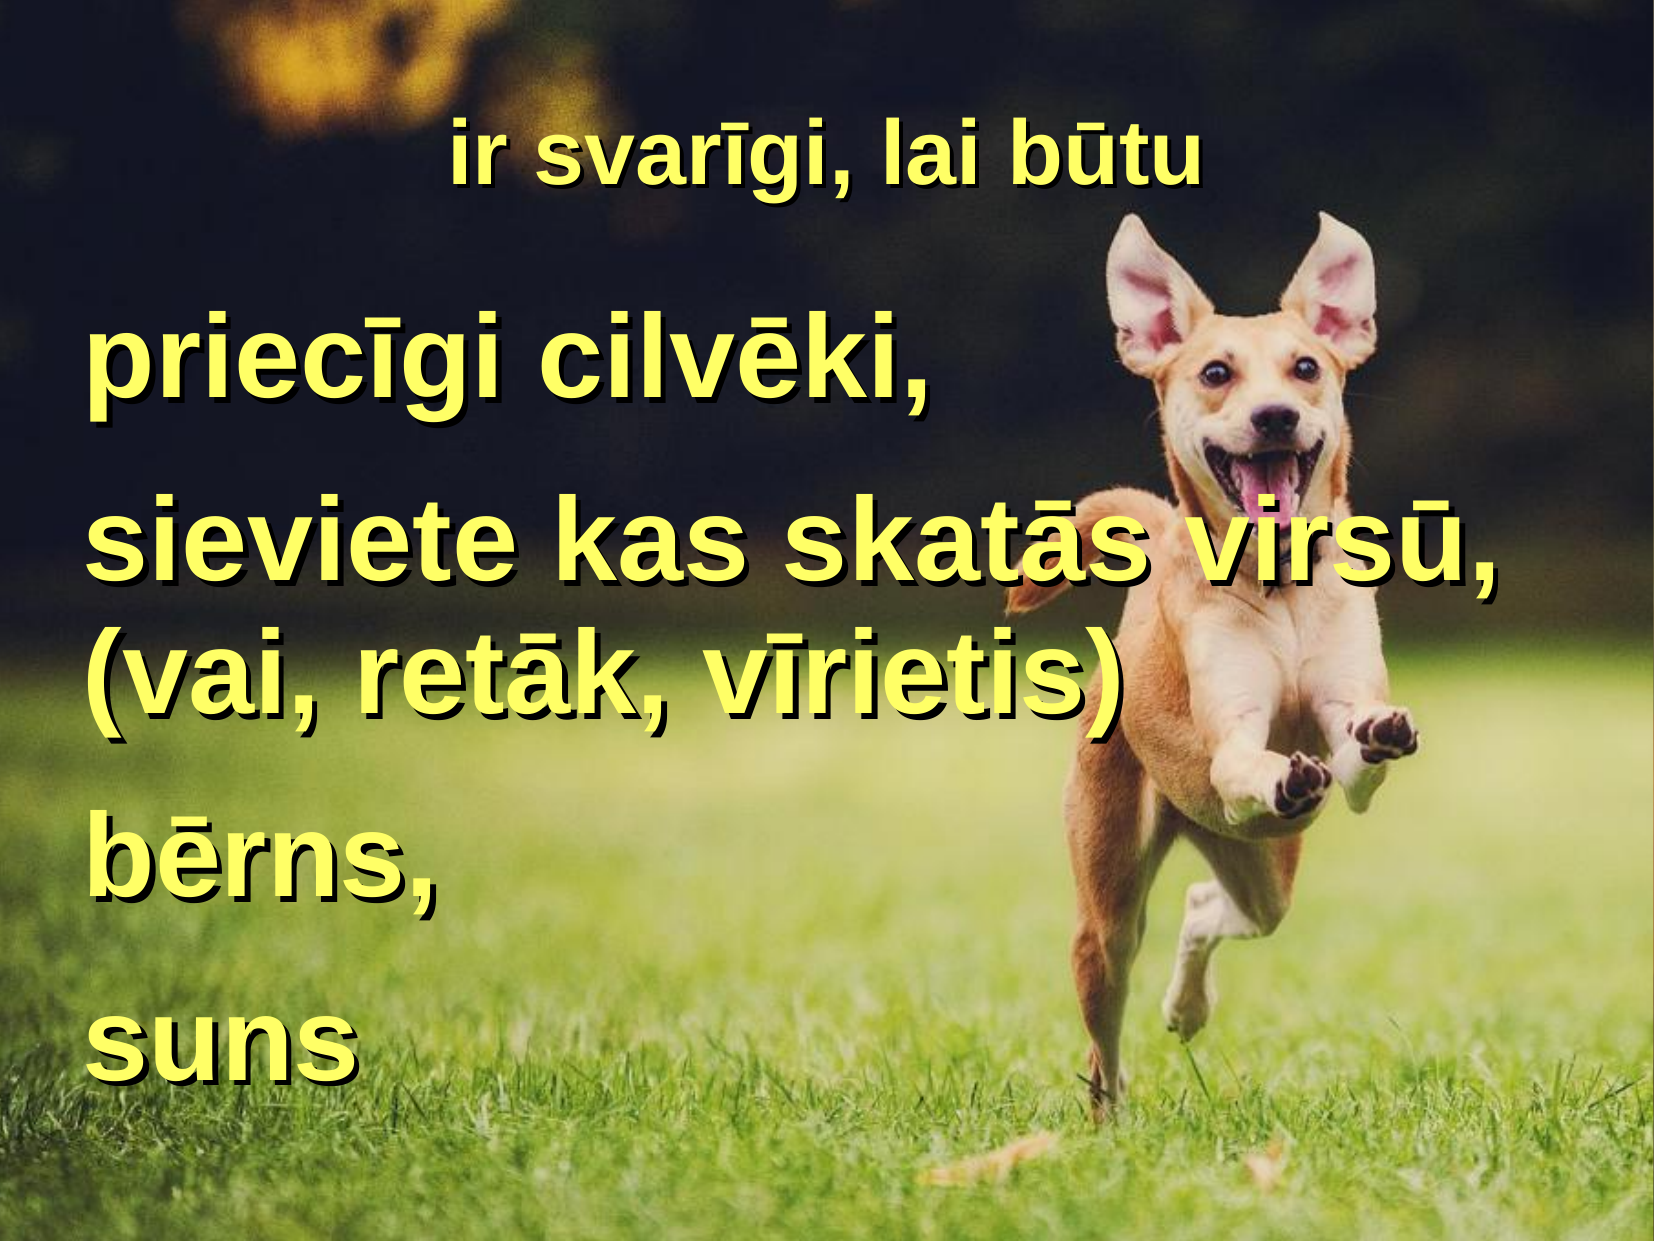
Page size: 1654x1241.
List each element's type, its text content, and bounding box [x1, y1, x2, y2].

list priecīgi cilvēki, sieviete kas skatās virsū, (vai, retāk, vīrietis) bērns, suns [82, 290, 1571, 1205]
picture [0, 0, 1654, 1241]
title ir svarīgi, lai būtu [82, 49, 1571, 257]
